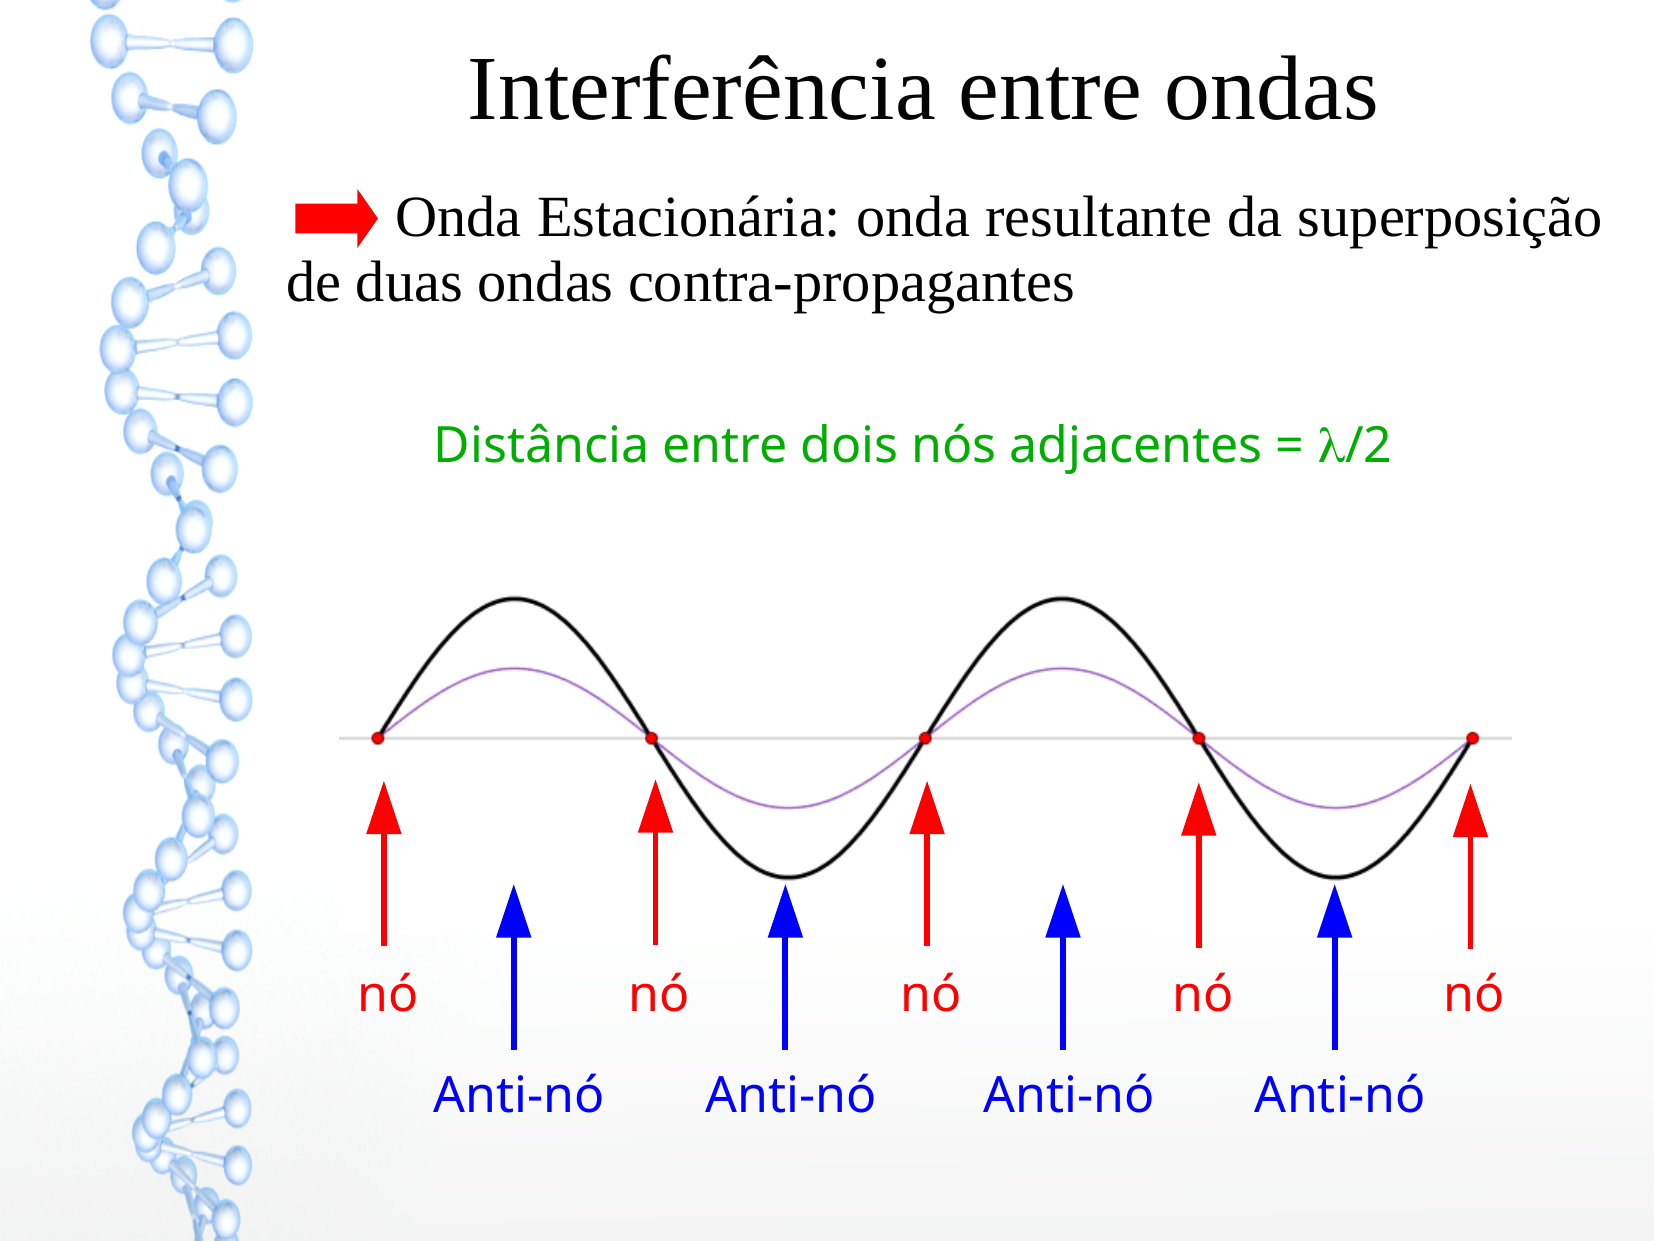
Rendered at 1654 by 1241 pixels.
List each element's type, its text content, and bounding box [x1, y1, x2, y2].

text_box nó [1157, 950, 1243, 1027]
text_box [295, 188, 378, 249]
text_box Distância entre dois nós adjacentes = l/2 [419, 401, 1362, 482]
text_box Anti-nó [968, 1051, 1161, 1127]
text_box Anti-nó [419, 1051, 612, 1127]
text_box Onda Estacionária: onda resultante da superposição de duas ondas contra-propagantes [271, 177, 1619, 745]
text_box nó [1429, 951, 1515, 1027]
text_box nó [885, 950, 971, 1026]
text_box Anti-nó [1240, 1051, 1433, 1127]
text_box nó [342, 950, 428, 1026]
title Interferência entre ondas [265, 37, 1583, 140]
text_box nó [614, 950, 700, 1026]
text_box Anti-nó [690, 1051, 884, 1127]
picture [0, 0, 1654, 1241]
